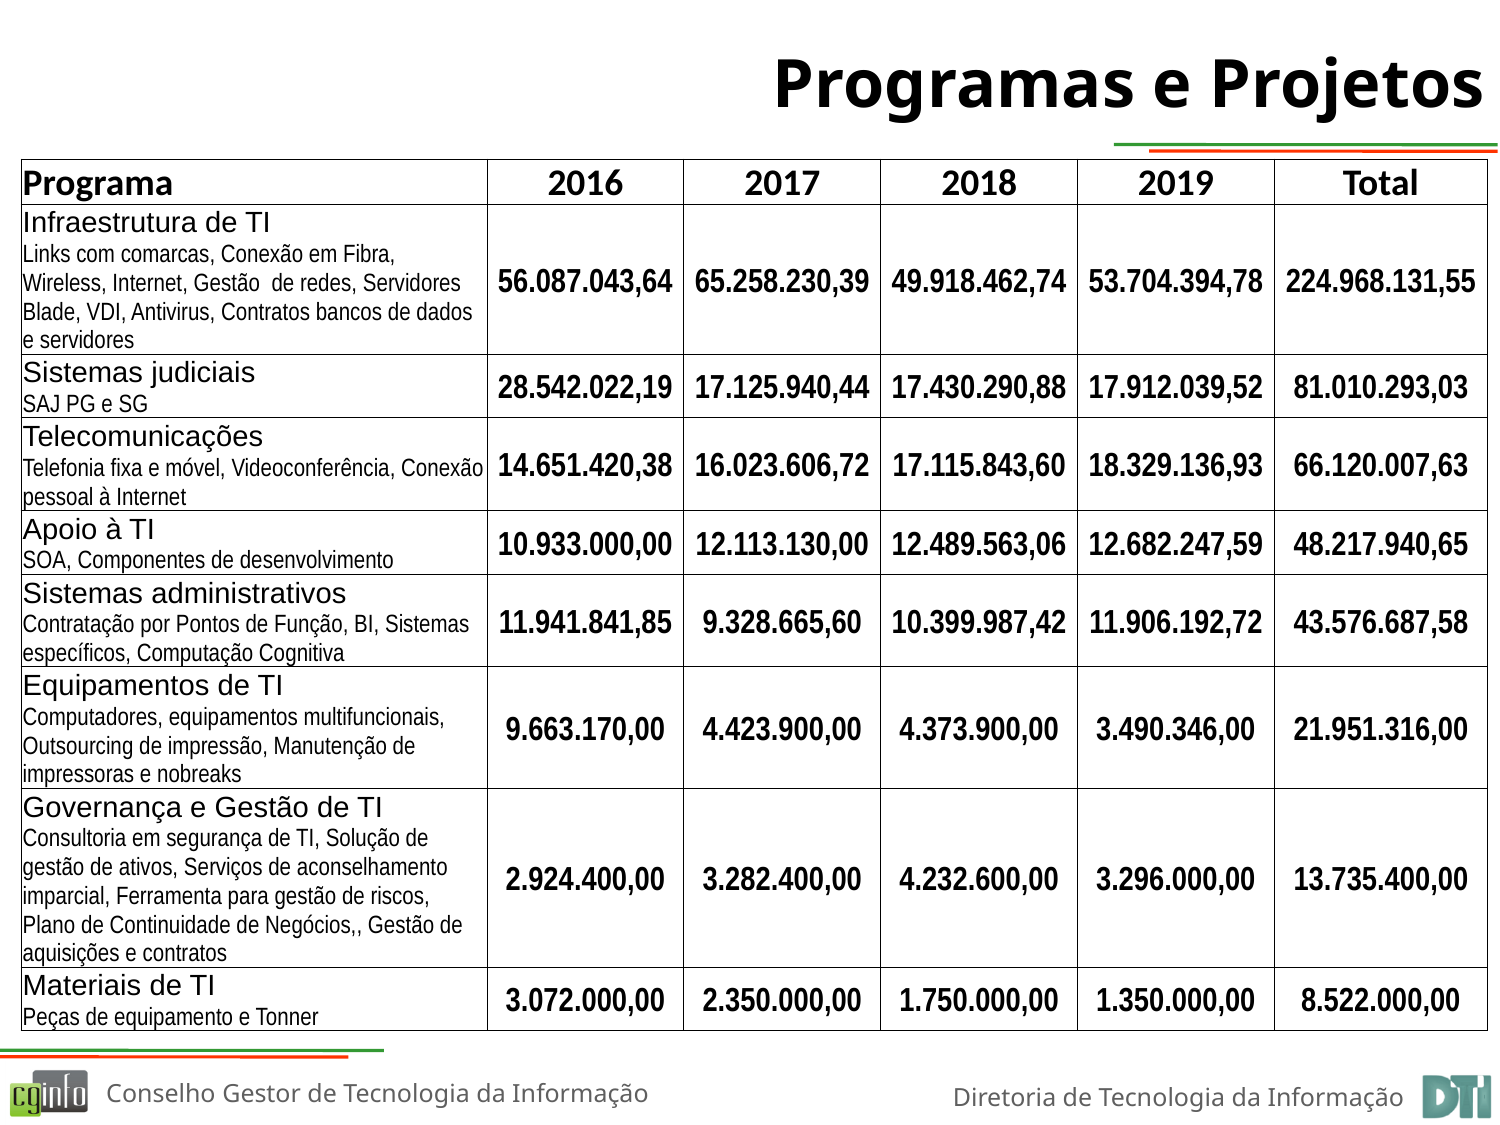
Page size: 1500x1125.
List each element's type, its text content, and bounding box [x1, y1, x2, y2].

table_cell 1.350.000,00 [1078, 968, 1274, 1030]
table_cell 43.576.687,58 [1275, 575, 1487, 666]
table_cell 2.350.000,00 [684, 968, 880, 1030]
table_header Total [1275, 160, 1487, 204]
table_cell 224.968.131,55 [1275, 205, 1487, 354]
table_cell 12.682.247,59 [1078, 511, 1274, 574]
table_cell Infraestrutura de TI Links com comarcas, Conexão em Fibra, Wireless, Internet, Gestão de redes, Servidores Blade, VDI, Antivirus, Contratos bancos de dados e servidores [22, 205, 487, 354]
table_cell Sistemas judiciais SAJ PG e SG [22, 355, 487, 417]
table_cell 11.941.841,85 [488, 575, 683, 666]
table_cell 12.113.130,00 [684, 511, 880, 574]
title Programas e Projetos [152, 37, 1500, 125]
table_cell 3.490.346,00 [1078, 667, 1274, 788]
table_cell 3.072.000,00 [488, 968, 683, 1030]
table_cell 17.125.940,44 [684, 355, 880, 417]
table_cell 53.704.394,78 [1078, 205, 1274, 354]
table_cell 14.651.420,38 [488, 418, 683, 510]
table_cell 65.258.230,39 [684, 205, 880, 354]
table_cell 11.906.192,72 [1078, 575, 1274, 666]
table_cell 3.282.400,00 [684, 789, 880, 967]
table_cell 2.924.400,00 [488, 789, 683, 967]
table_cell 18.329.136,93 [1078, 418, 1274, 510]
table_cell 9.328.665,60 [684, 575, 880, 666]
table_cell 10.933.000,00 [488, 511, 683, 574]
table_cell 66.120.007,63 [1275, 418, 1487, 510]
table_cell 4.373.900,00 [881, 667, 1077, 788]
table_cell 4.423.900,00 [684, 667, 880, 788]
table_cell 17.912.039,52 [1078, 355, 1274, 417]
table_cell Telecomunicações Telefonia fixa e móvel, Videoconferência, Conexão pessoal à Internet [22, 418, 487, 510]
table_cell 16.023.606,72 [684, 418, 880, 510]
picture [1419, 1073, 1493, 1120]
table_cell 4.232.600,00 [881, 789, 1077, 967]
table_cell Apoio à TI SOA, Componentes de desenvolvimento [22, 511, 487, 574]
table_cell 17.115.843,60 [881, 418, 1077, 510]
table_cell Equipamentos de TI Computadores, equipamentos multifuncionais, Outsourcing de impressão, Manutenção de impressoras e nobreaks [22, 667, 487, 788]
table_cell 81.010.293,03 [1275, 355, 1487, 417]
table_cell Governança e Gestão de TI Consultoria em segurança de TI, Solução de gestão de ativos, Serviços de aconselhamento imparcial, Ferramenta para gestão de riscos, Plano de Continuidade de Negócios,, Gestão de aquisições e contratos [22, 789, 487, 967]
table_cell 17.430.290,88 [881, 355, 1077, 417]
table_cell Materiais de TI Peças de equipamento e Tonner [22, 968, 487, 1030]
table_cell 3.296.000,00 [1078, 789, 1274, 967]
table_header 2017 [684, 160, 880, 204]
table_cell 8.522.000,00 [1275, 968, 1487, 1030]
table_header 2019 [1078, 160, 1274, 204]
table_cell 9.663.170,00 [488, 667, 683, 788]
table_cell 12.489.563,06 [881, 511, 1077, 574]
table_header 2016 [488, 160, 683, 204]
table_cell Sistemas administrativos Contratação por Pontos de Função, BI, Sistemas específicos, Computação Cognitiva [22, 575, 487, 666]
table_cell 49.918.462,74 [881, 205, 1077, 354]
table_header Programa [22, 160, 487, 204]
picture [5, 1061, 92, 1125]
table_cell 56.087.043,64 [488, 205, 683, 354]
table_header 2018 [881, 160, 1077, 204]
table_cell 28.542.022,19 [488, 355, 683, 417]
table_cell 13.735.400,00 [1275, 789, 1487, 967]
table_cell 10.399.987,42 [881, 575, 1077, 666]
table_cell 1.750.000,00 [881, 968, 1077, 1030]
table_cell 21.951.316,00 [1275, 667, 1487, 788]
table_cell 48.217.940,65 [1275, 511, 1487, 574]
